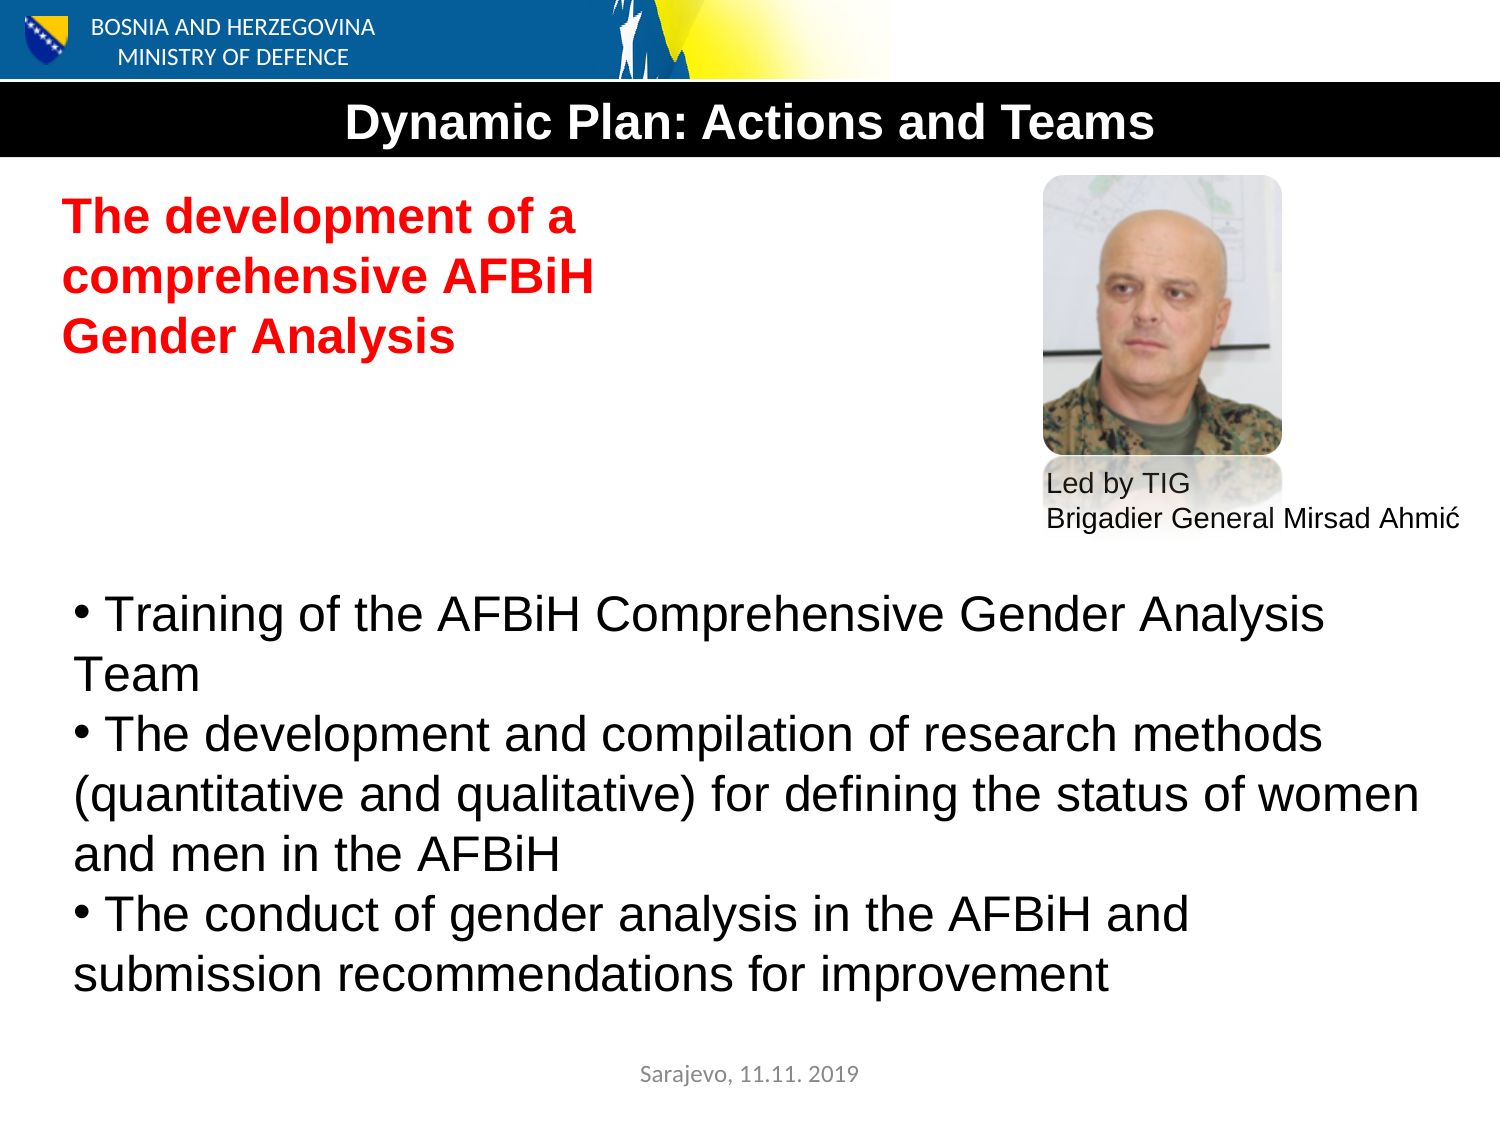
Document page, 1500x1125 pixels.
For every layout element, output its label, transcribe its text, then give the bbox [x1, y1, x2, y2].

text_box Training of the AFBiH Comprehensive Gender Analysis Team The development and compilation of research methods (quantitative and qualitative) for defining the status of women and men in the AFBiH The conduct of gender analysis in the AFBiH and submission recommendations for improvement [58, 574, 1442, 1010]
text_box The development of a comprehensive AFBiH Gender Analysis [46, 175, 786, 372]
title Dynamic Plan: Actions and Teams [0, 82, 1500, 158]
picture [0, 0, 1500, 79]
text_box Led by TIG Brigadier General Mirsad Ahmić [1286, 456, 1500, 543]
picture [1039, 174, 1286, 740]
text_box Sarajevo, 11.11. 2019 [512, 1042, 988, 1103]
